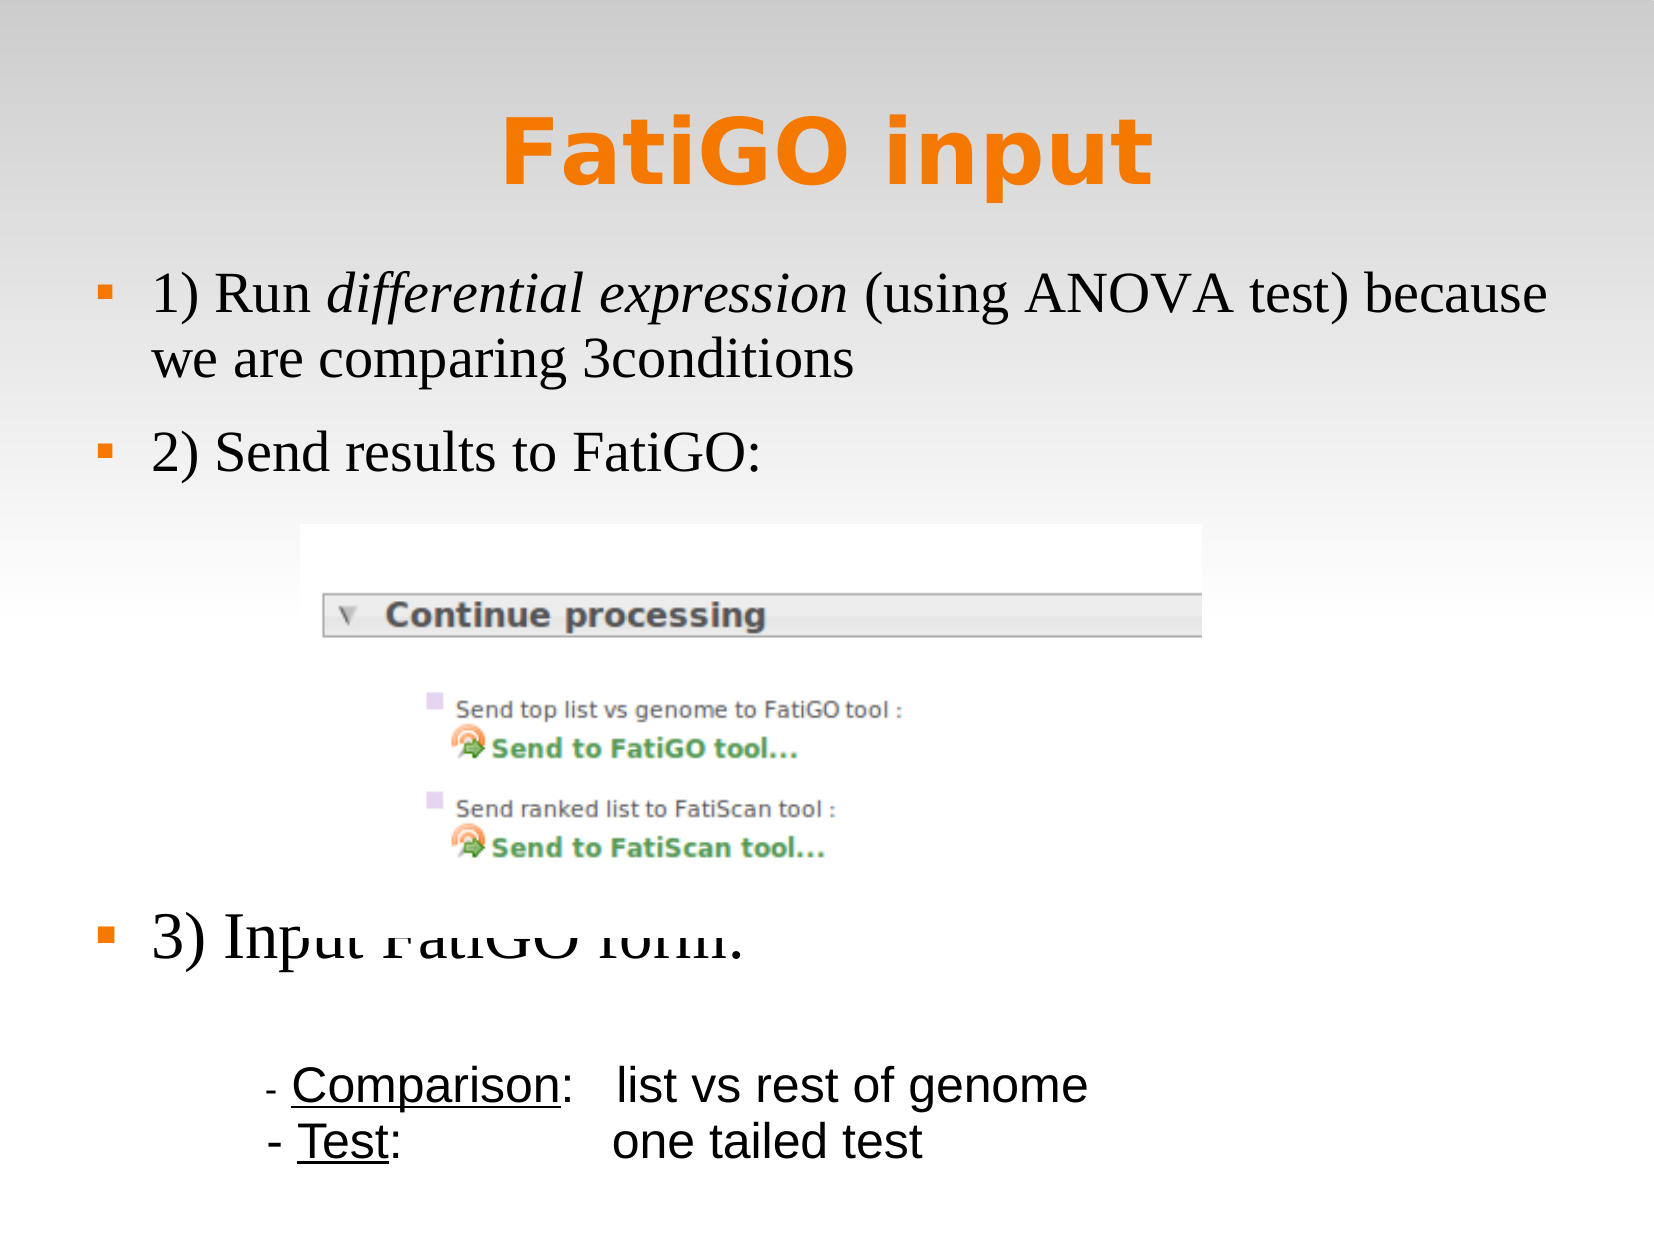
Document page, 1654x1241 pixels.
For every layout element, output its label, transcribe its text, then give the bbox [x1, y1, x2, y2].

picture [300, 524, 1202, 938]
list 1) Run differential expression (using ANOVA test) because we are comparing 3conditions 2) Send results to FatiGO: 3) Input FatiGO form: [80, 260, 1569, 1134]
text_box - Comparison: list vs rest of genome - Test: one tailed test [37, 1050, 1538, 1189]
title FatiGO input [82, 56, 1571, 250]
